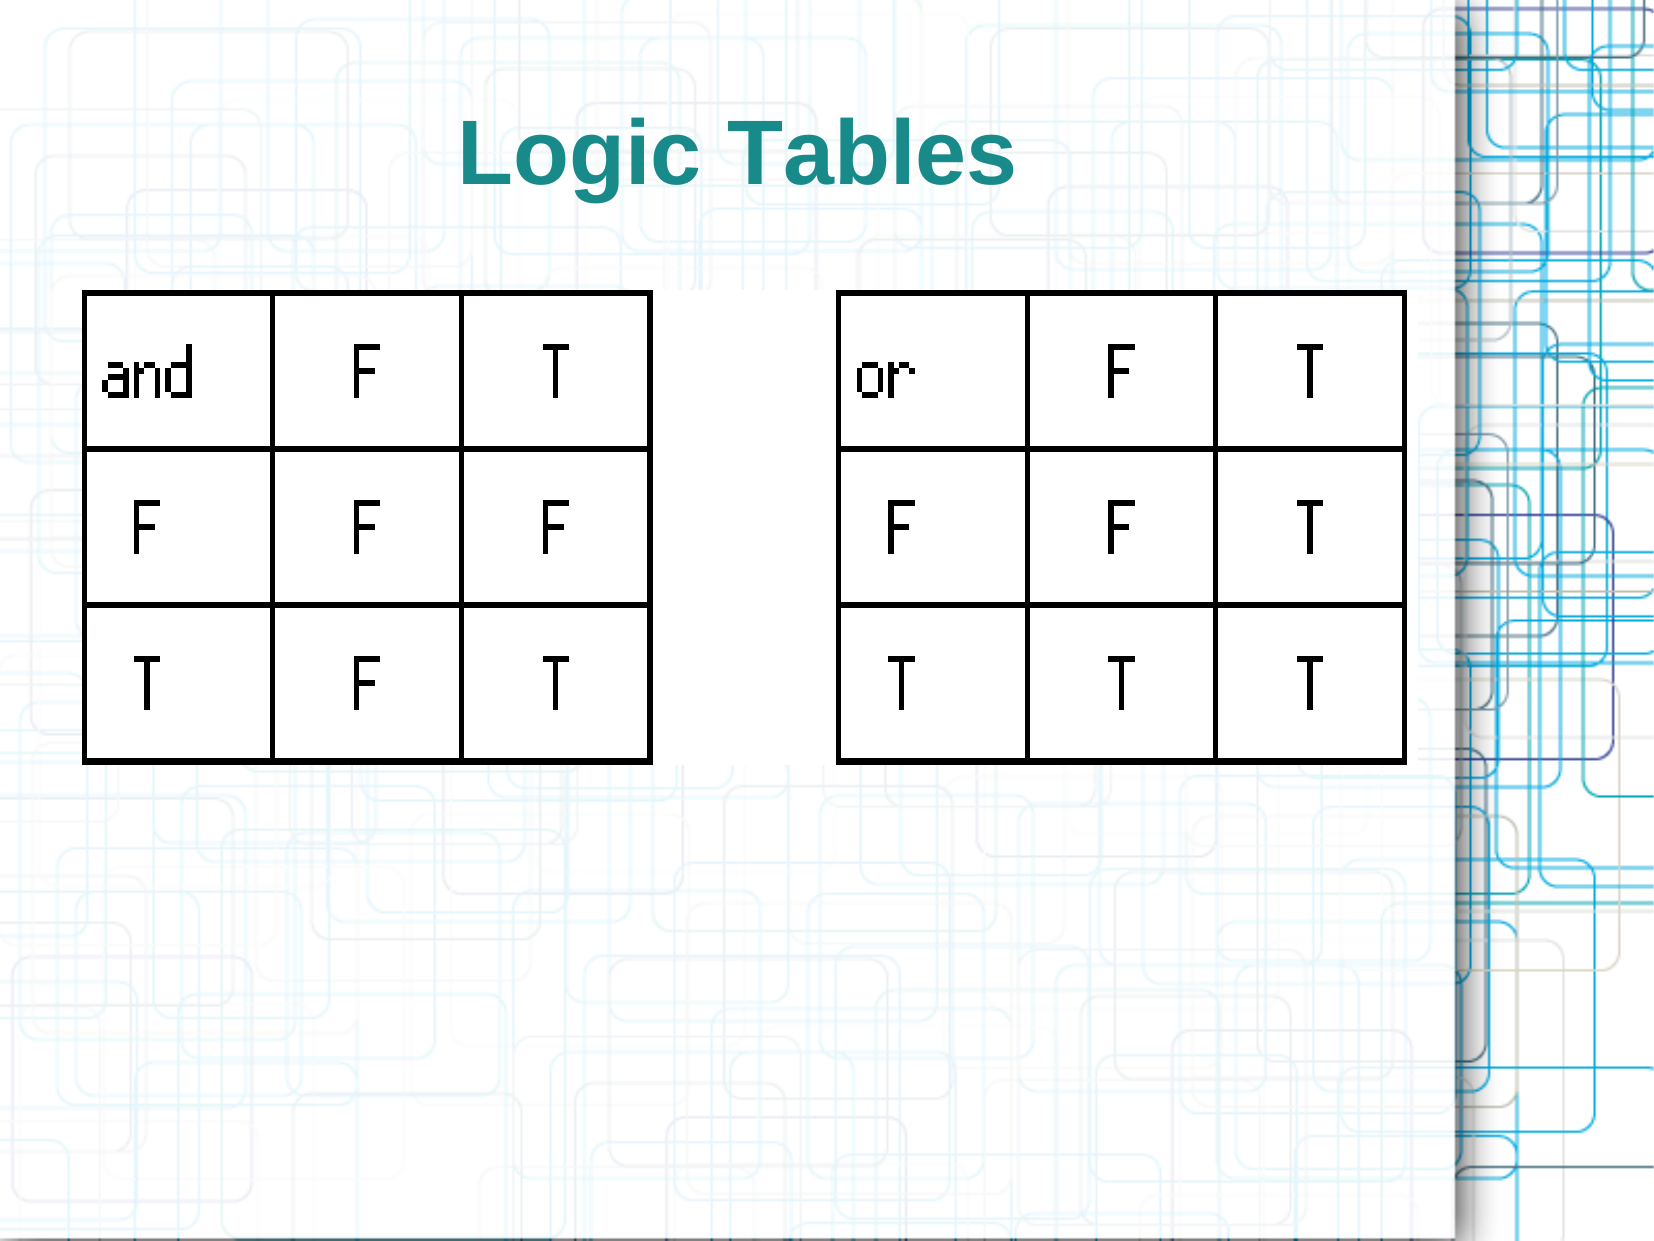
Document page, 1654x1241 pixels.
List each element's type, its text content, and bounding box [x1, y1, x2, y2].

picture [0, 0, 1654, 1241]
title Logic Tables [59, 49, 1418, 257]
